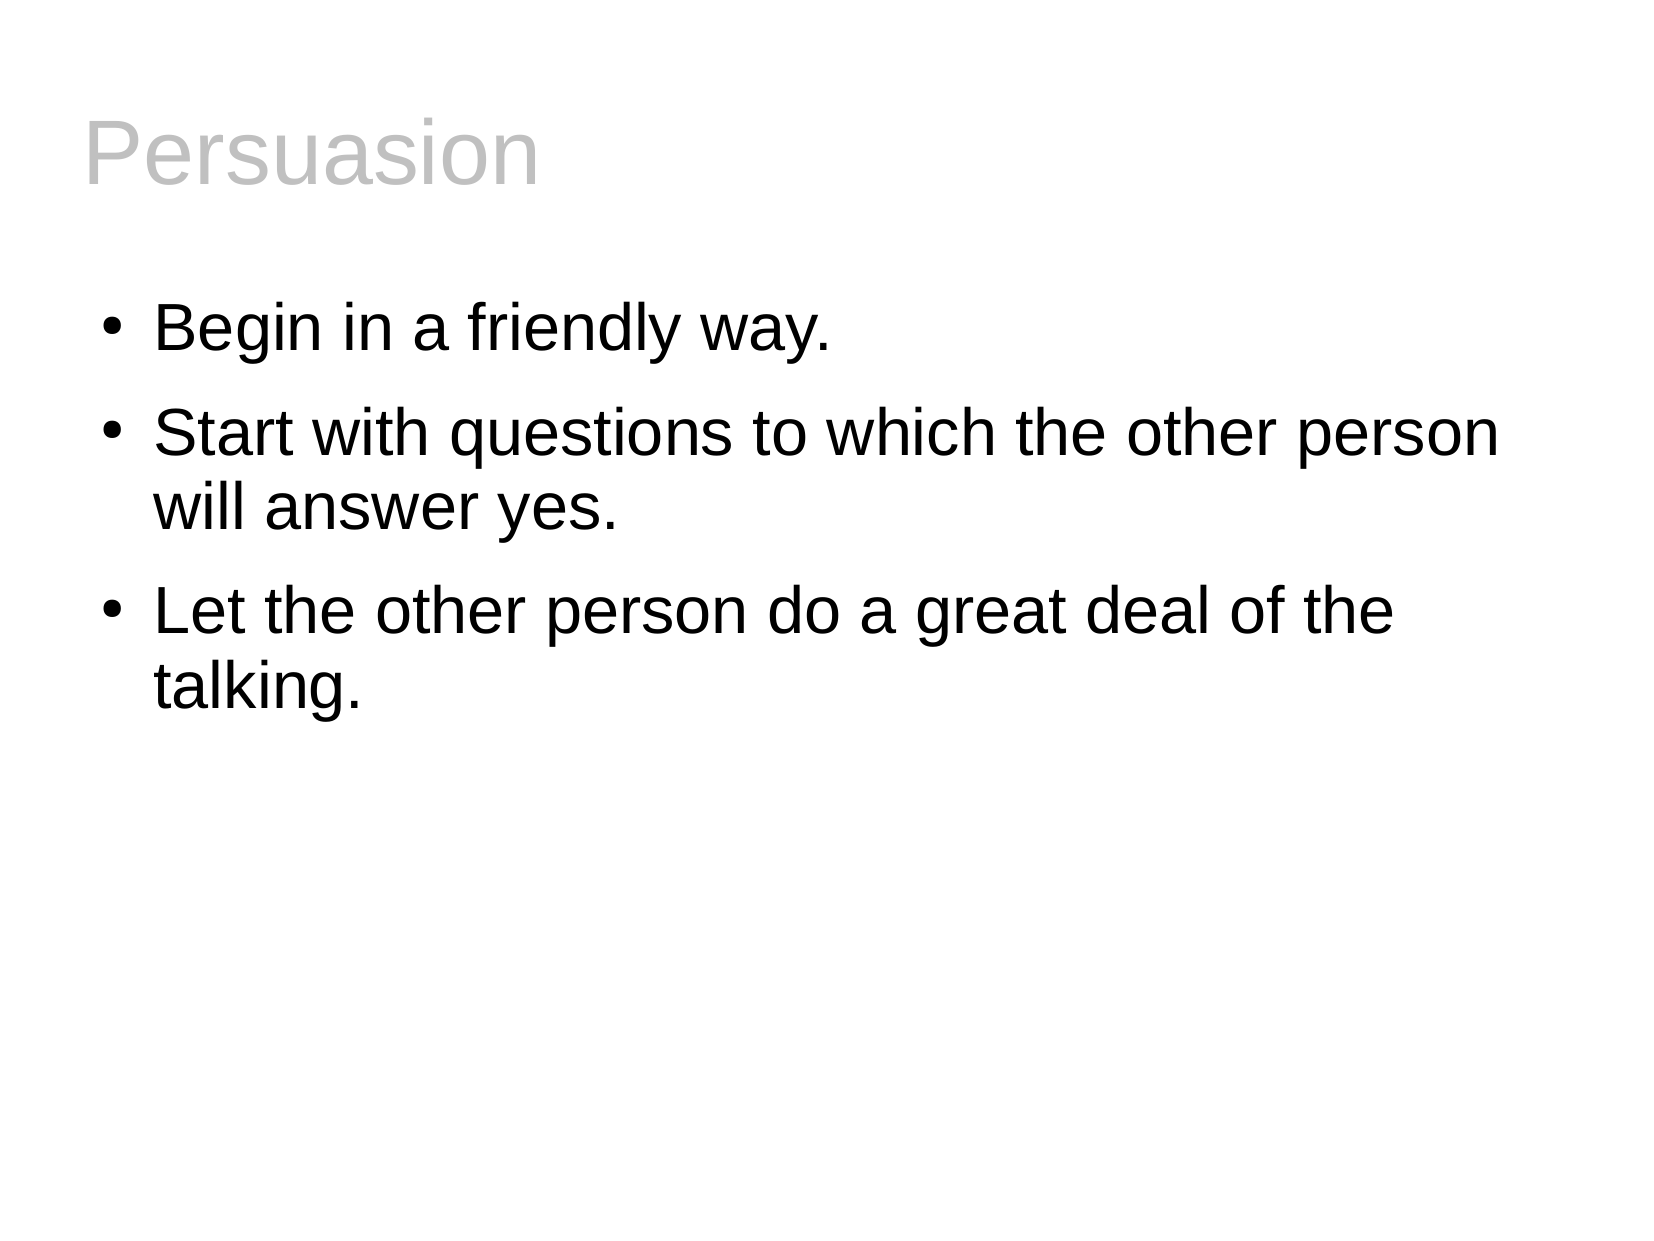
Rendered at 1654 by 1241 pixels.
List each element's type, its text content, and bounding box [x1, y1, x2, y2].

list Begin in a friendly way. Start with questions to which the other person will answer yes. Let the other person do a great deal of the talking. [82, 290, 1571, 1094]
title Persuasion [82, 56, 1571, 250]
